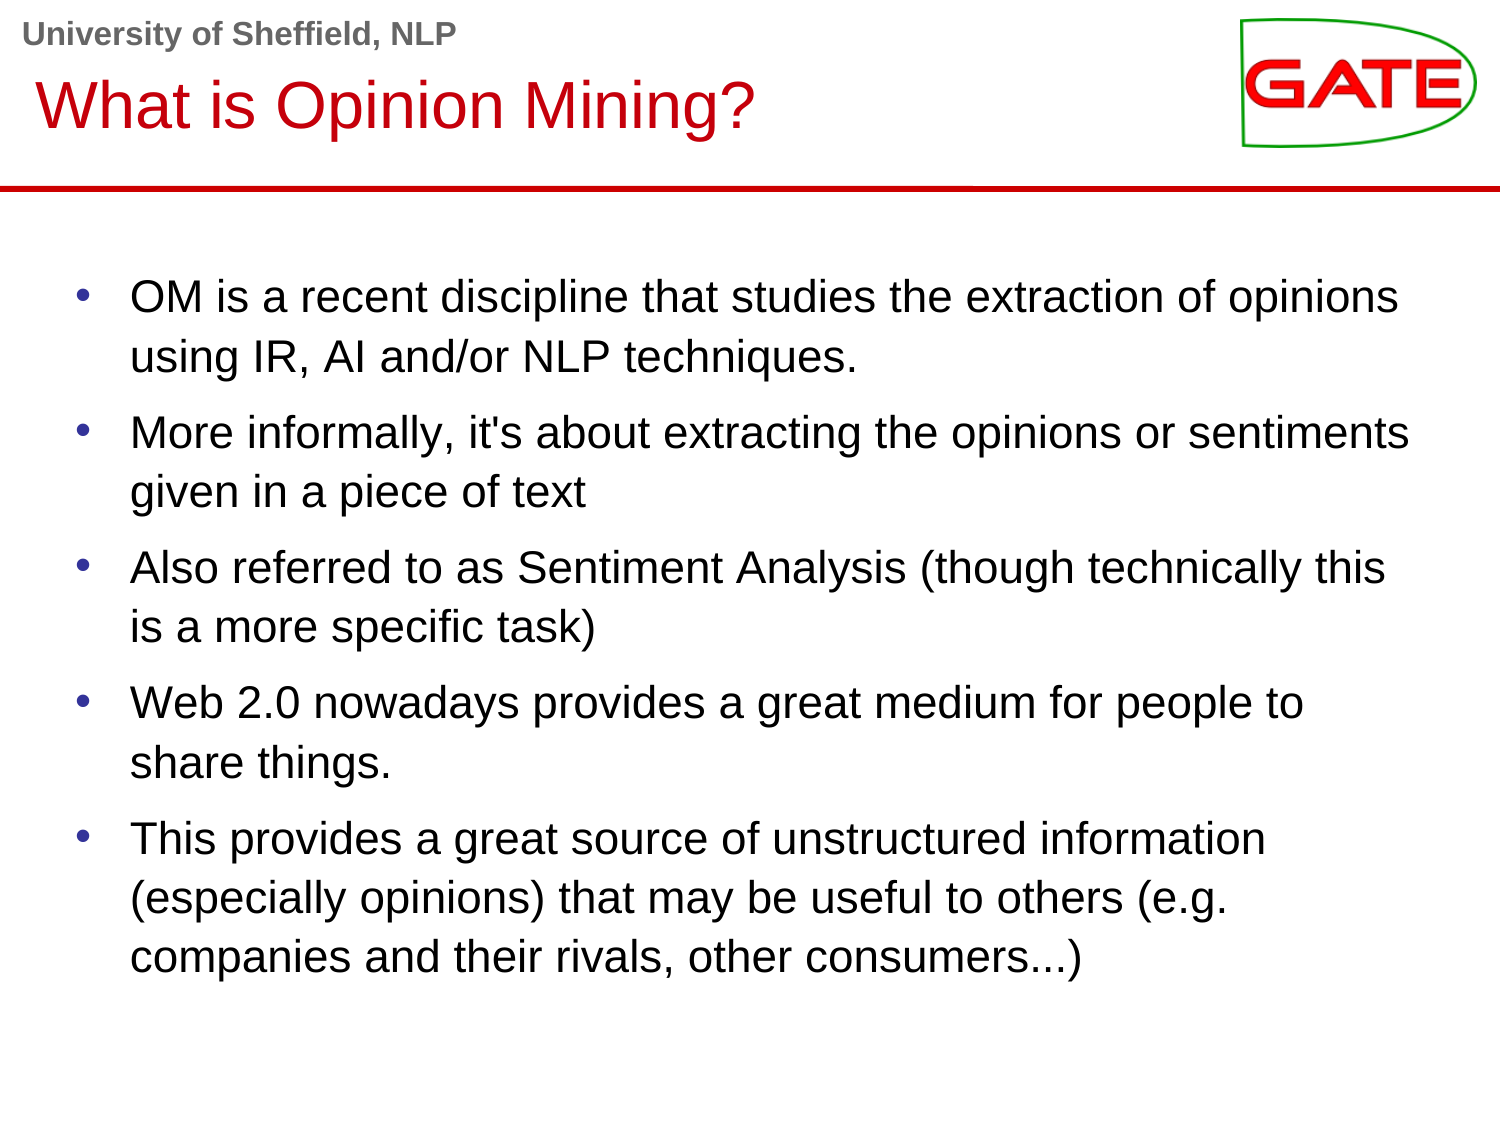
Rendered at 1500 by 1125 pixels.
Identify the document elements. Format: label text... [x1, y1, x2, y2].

title What is Opinion Mining? [35, 14, 1425, 202]
list OM is a recent discipline that studies the extraction of opinions using IR, AI and/or NLP techniques. More informally, it's about extracting the opinions or sentiments given in a piece of text Also referred to as Sentiment Analysis (though technically this is a more specific task) Web 2.0 nowadays provides a great medium for people to share things. This provides a great source of unstructured information (especially opinions) that may be useful to others (e.g. companies and their rivals, other consumers...) [75, 262, 1425, 1078]
picture [1425, 18, 1477, 148]
